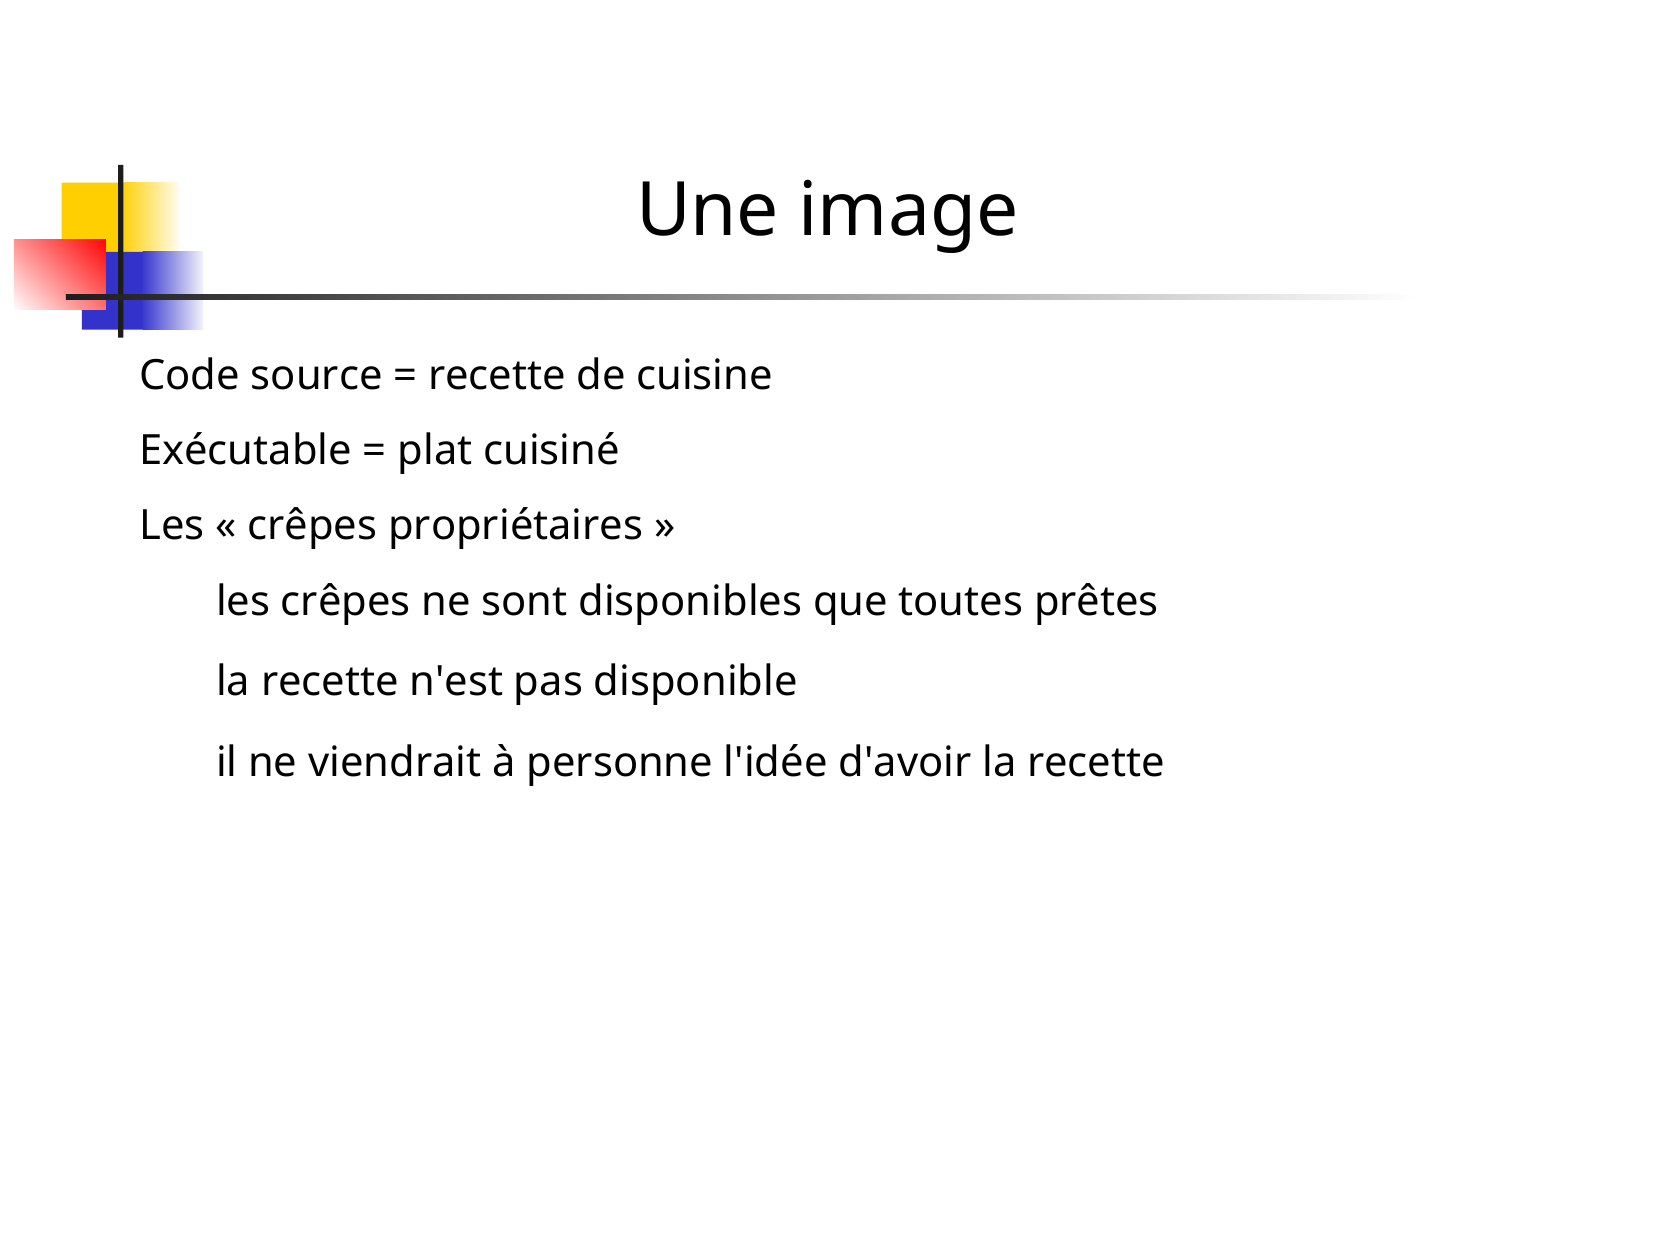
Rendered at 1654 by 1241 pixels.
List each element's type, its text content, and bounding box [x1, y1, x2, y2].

list Code source = recette de cuisine Exécutable = plat cuisiné Les « crêpes propriétaires » les crêpes ne sont disponibles que toutes prêtes la recette n'est pas disponible il ne viendrait à personne l'idée d'avoir la recette [121, 344, 1534, 1112]
title Une image [121, 102, 1534, 311]
